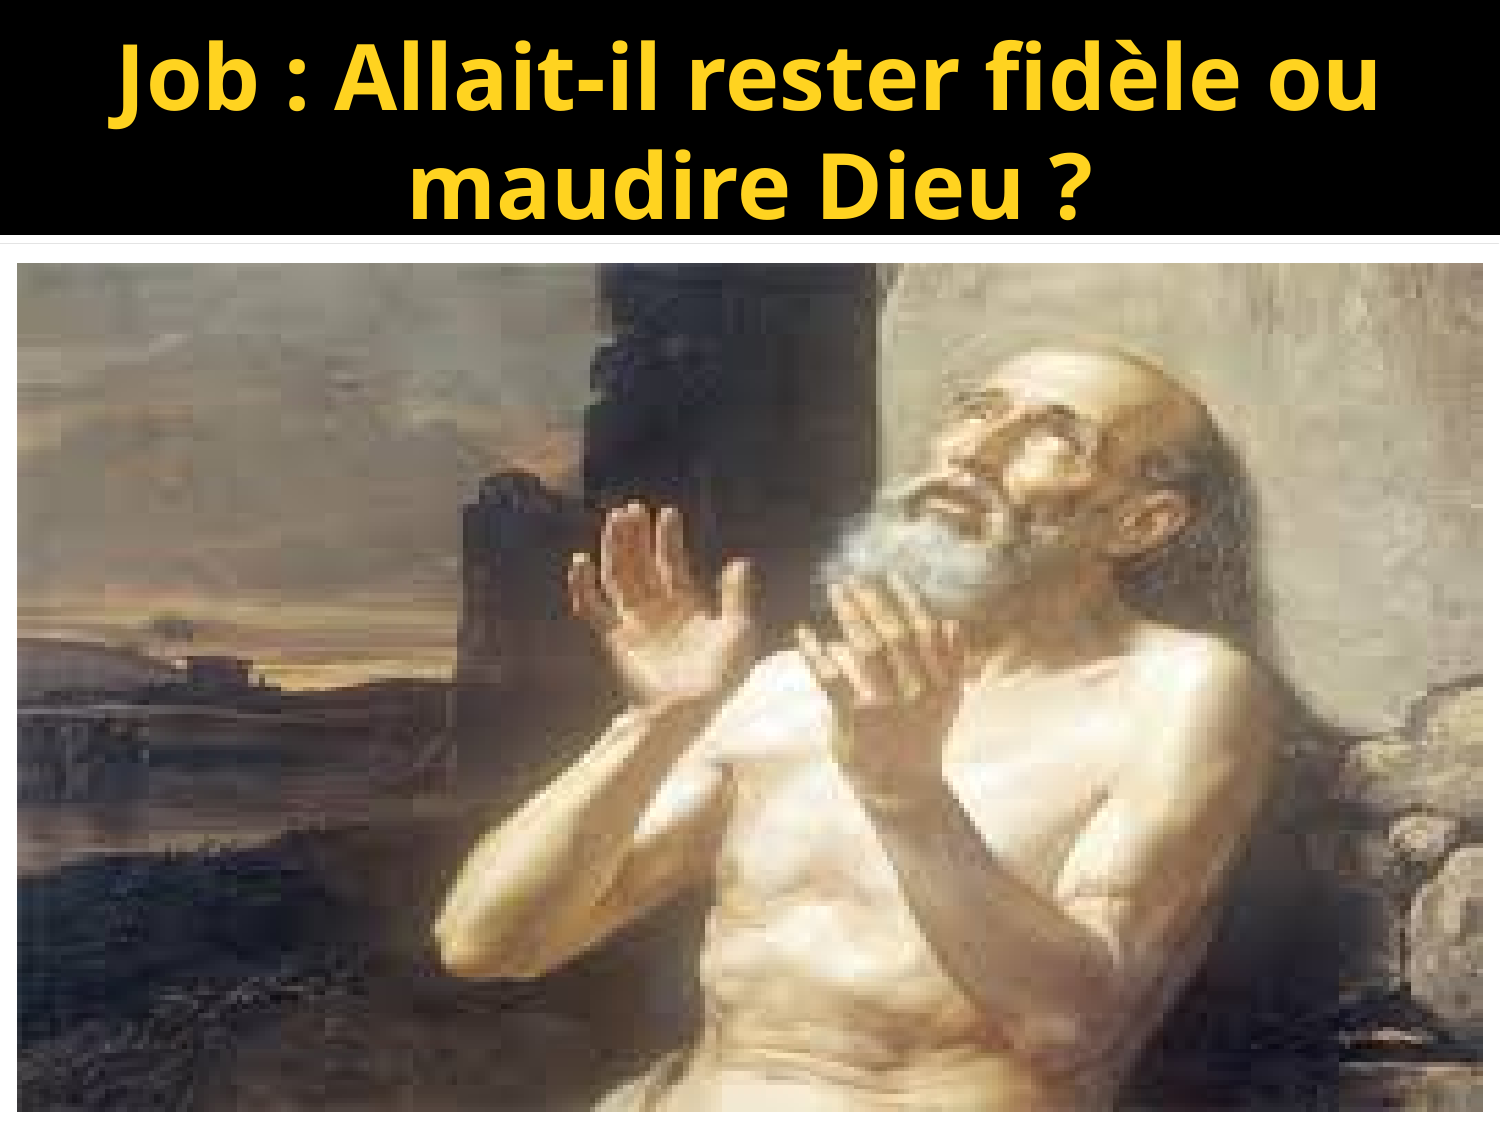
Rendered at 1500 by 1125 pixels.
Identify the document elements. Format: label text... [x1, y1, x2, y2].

picture [17, 263, 1483, 1112]
title Job : Allait-il rester fidèle ou maudire Dieu ? [75, 16, 1426, 241]
